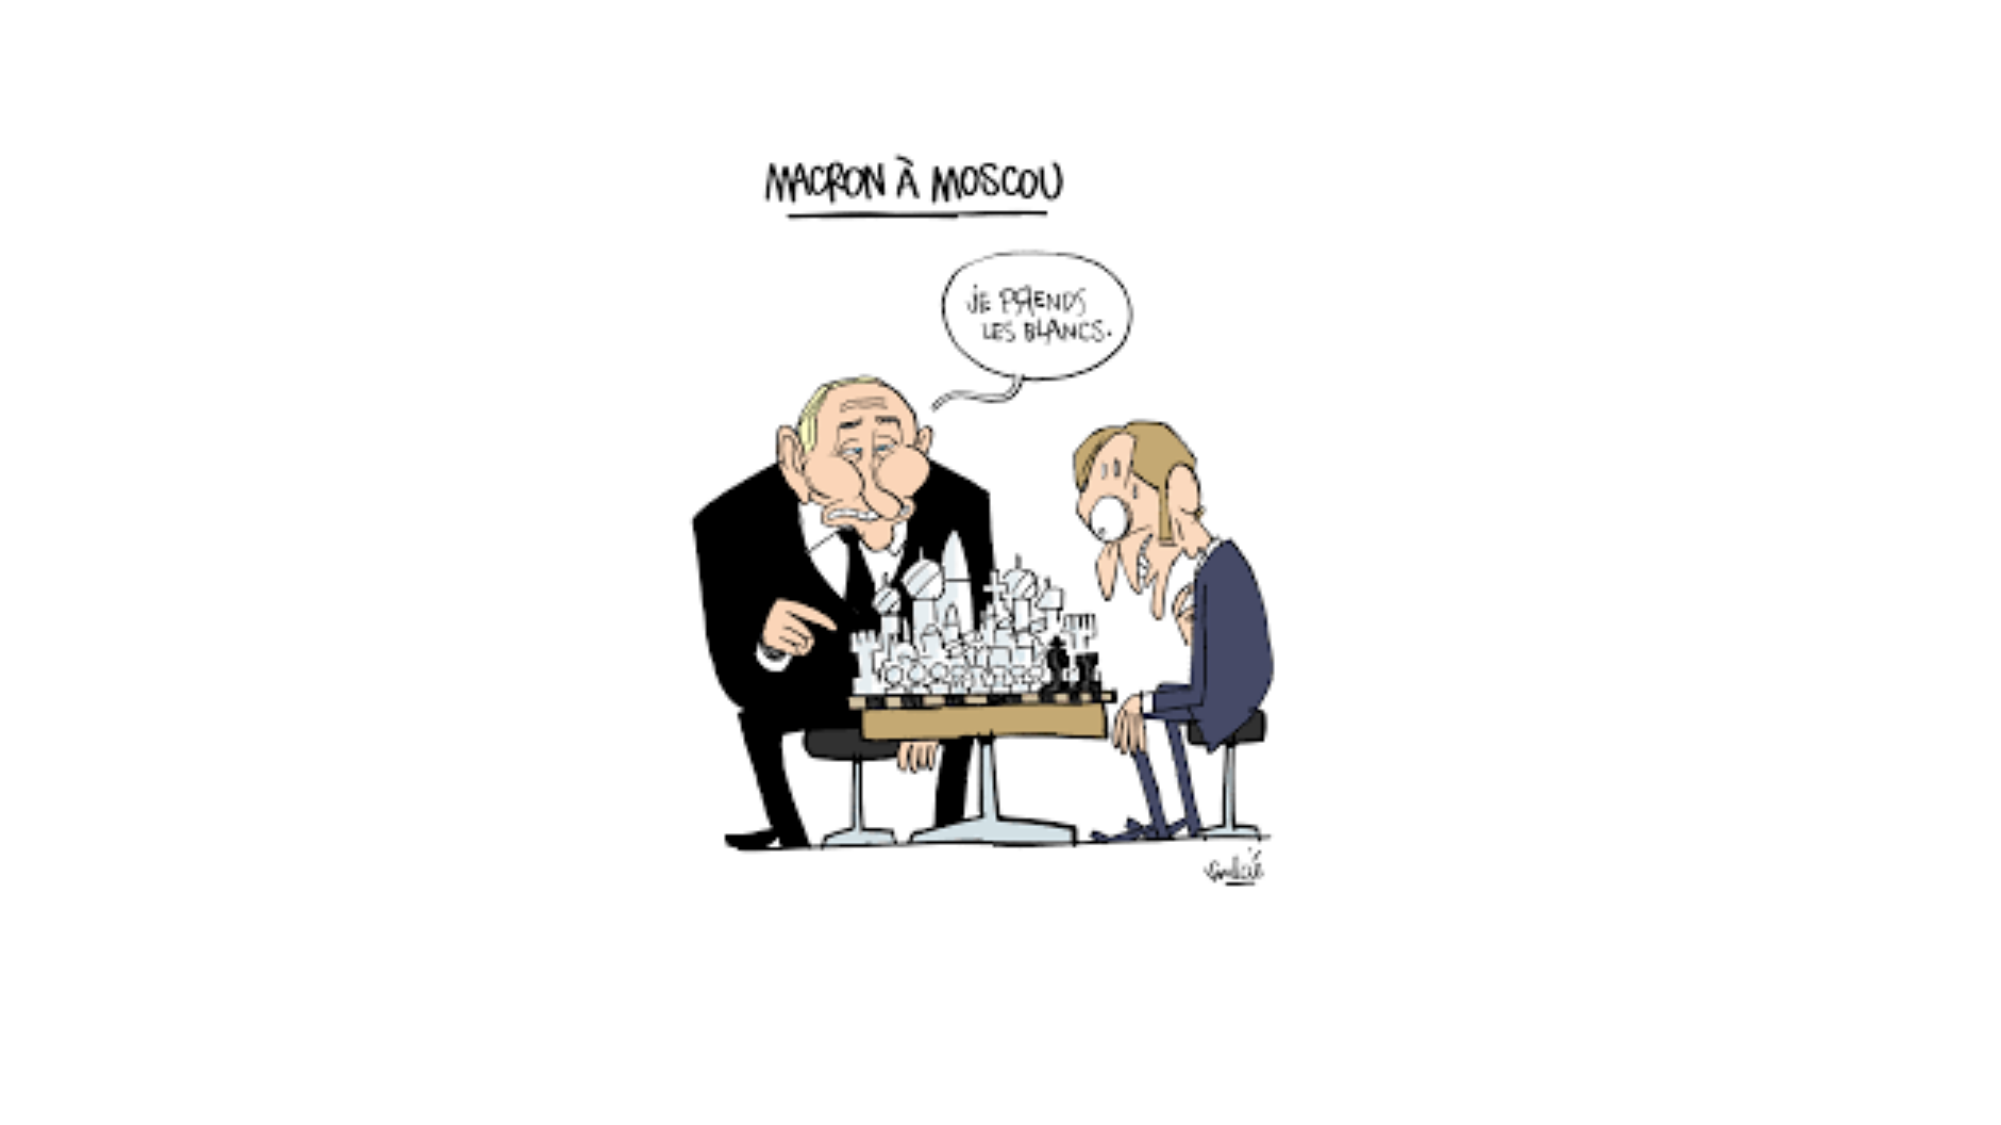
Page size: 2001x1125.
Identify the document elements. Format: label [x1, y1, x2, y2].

picture [675, 126, 1294, 957]
